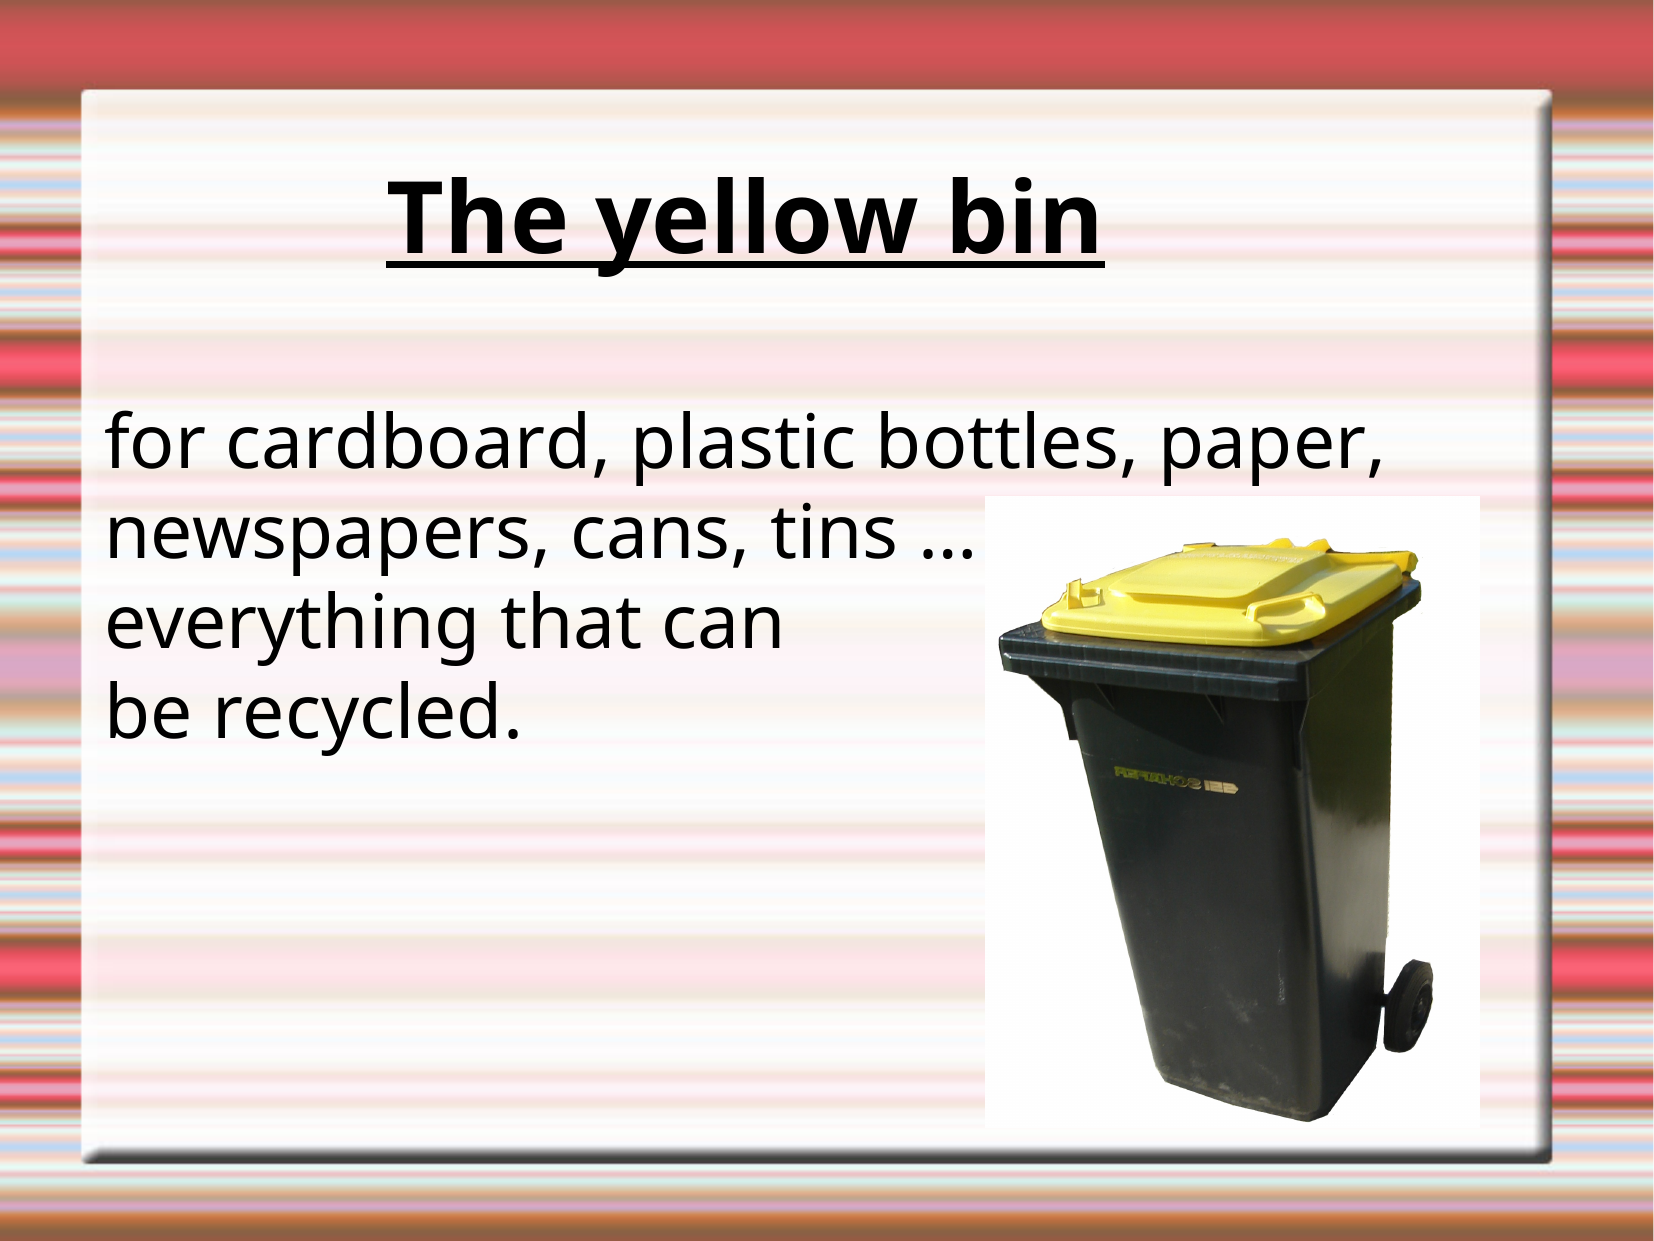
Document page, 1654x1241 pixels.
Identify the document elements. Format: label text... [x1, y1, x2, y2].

subtitle The yellow bin for cardboard, plastic bottles, paper, newspapers, cans, tins … everything that can be recycled. [104, 104, 1557, 802]
picture [985, 496, 1480, 1128]
